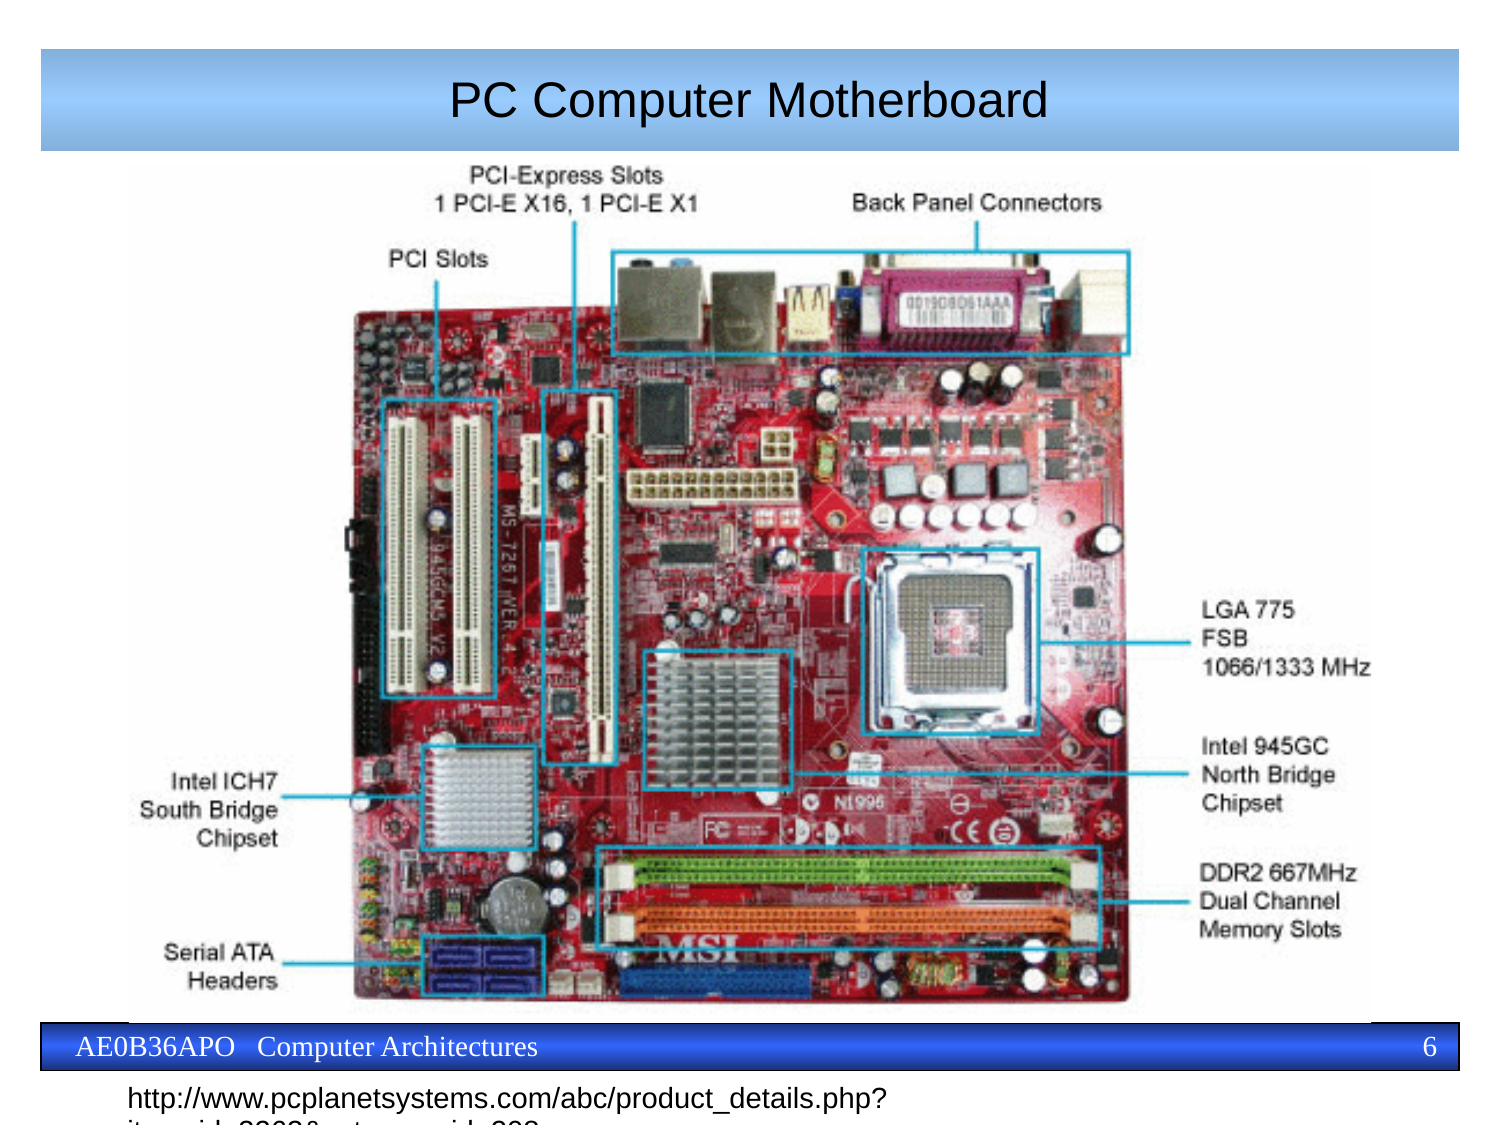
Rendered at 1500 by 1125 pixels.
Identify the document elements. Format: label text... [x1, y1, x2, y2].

picture [128, 164, 1372, 1023]
title PC Computer Motherboard [41, 49, 1459, 151]
text_box http://www.pcplanetsystems.com/abc/product_details.php?item_id=3263&category_id=208 [112, 1074, 1316, 1123]
